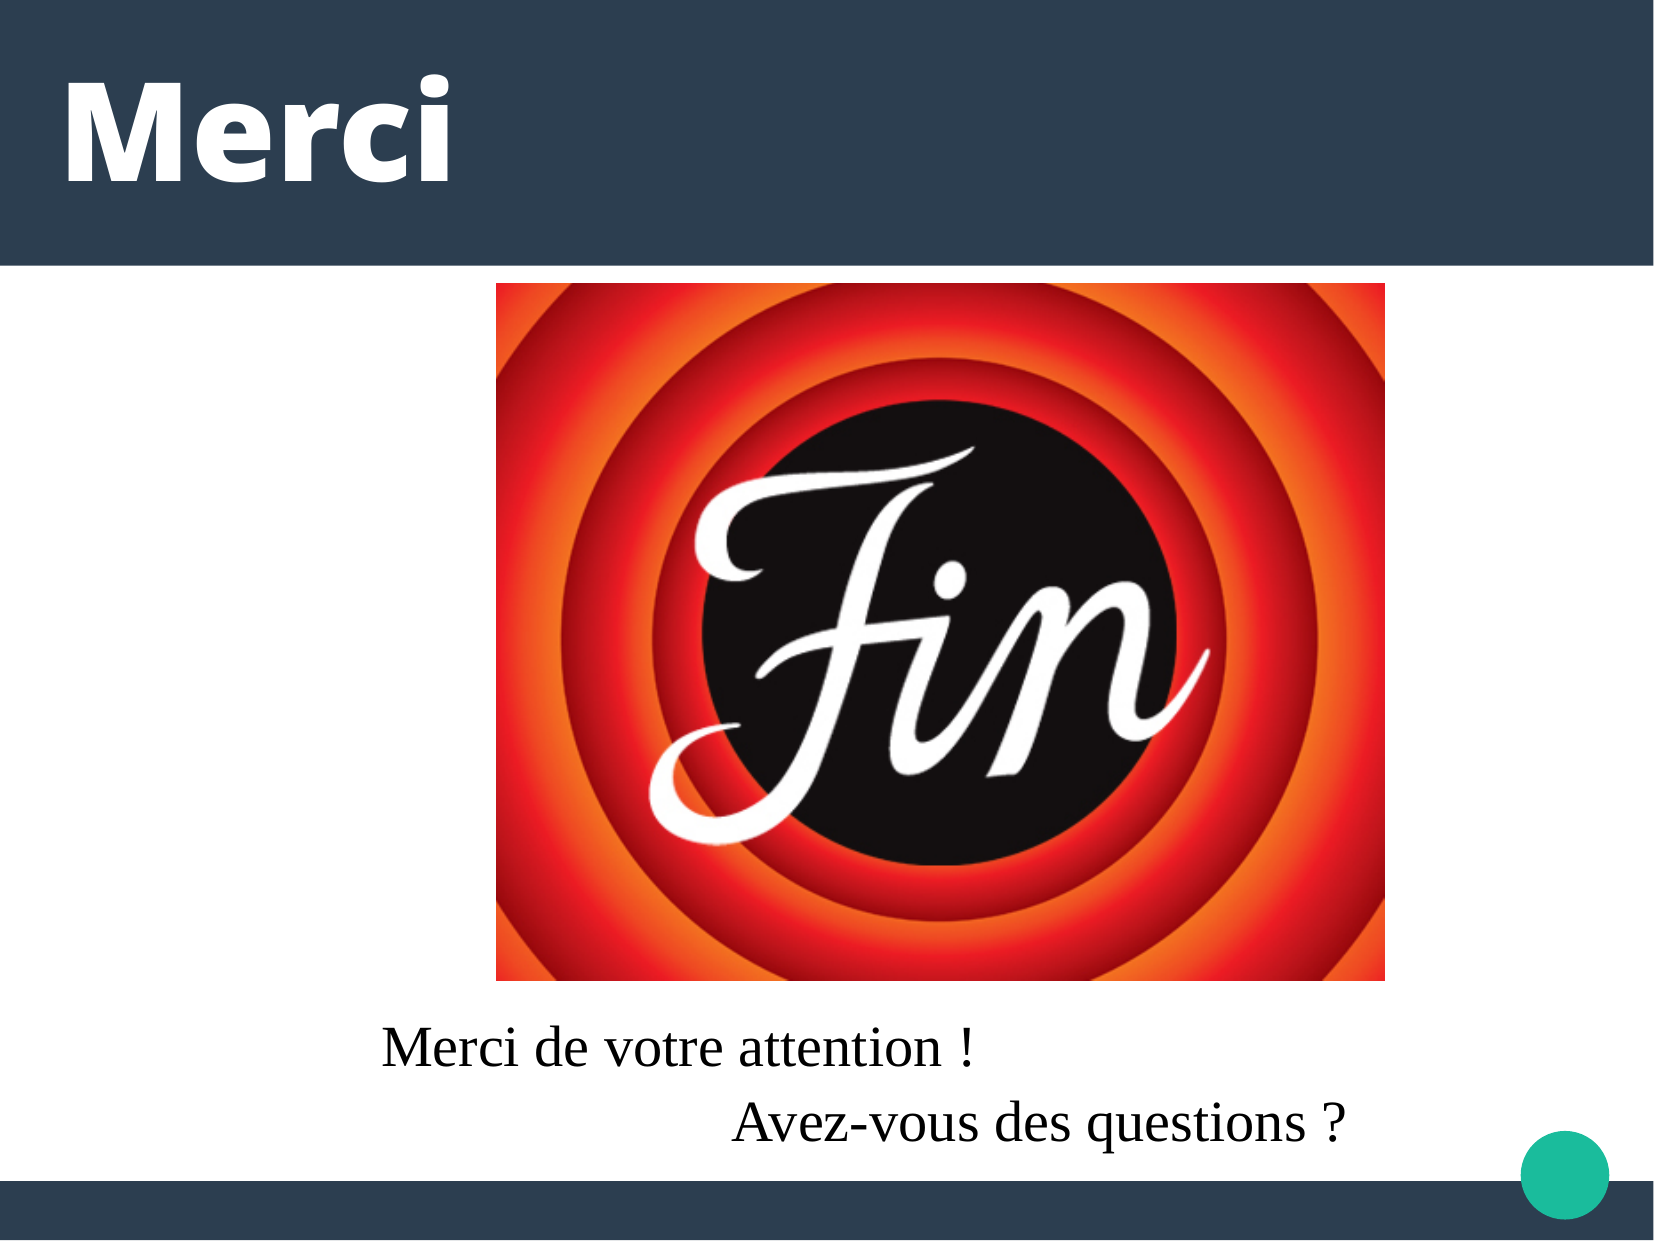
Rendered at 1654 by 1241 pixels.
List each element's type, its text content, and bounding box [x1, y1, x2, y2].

text_box Merci de votre attention ! [82, 1007, 1276, 1134]
text_box Avez-vous des questions ? [437, 1082, 1642, 1229]
picture [496, 283, 1385, 981]
title Merci [59, 31, 1595, 226]
